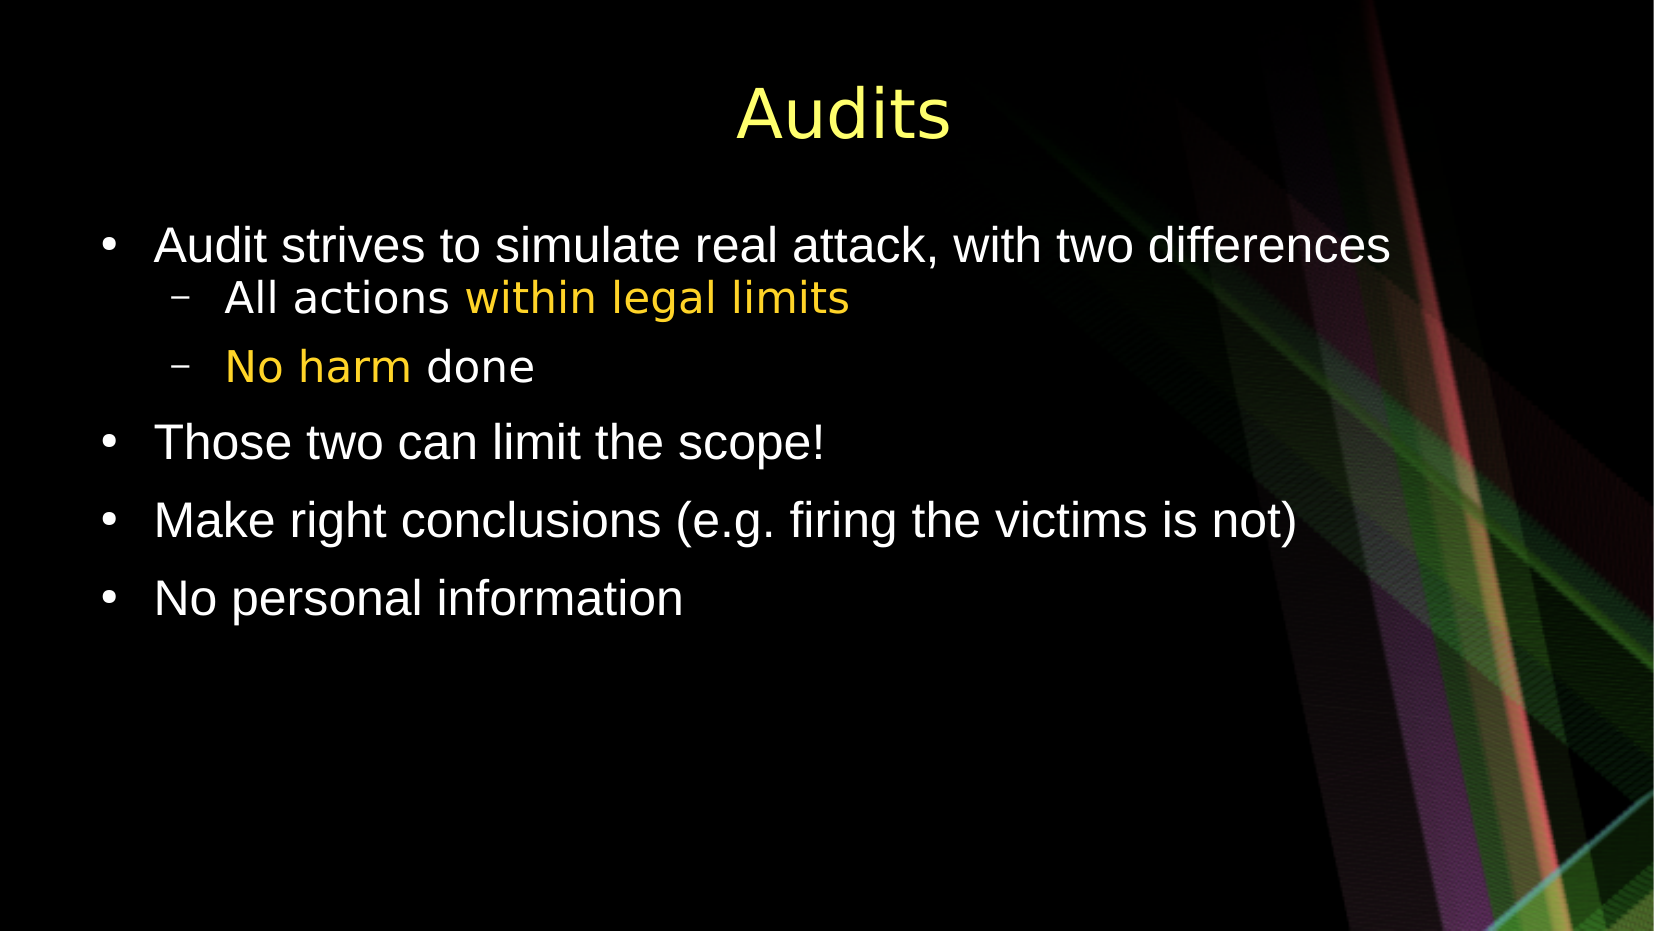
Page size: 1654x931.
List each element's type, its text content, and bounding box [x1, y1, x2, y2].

title Audits [82, 37, 1607, 193]
picture [0, 0, 1654, 931]
list Audit strives to simulate real attack, with two differences All actions within legal limits No harm done Those two can limit the scope! Make right conclusions (e.g. firing the victims is not) No personal information [82, 217, 1607, 898]
